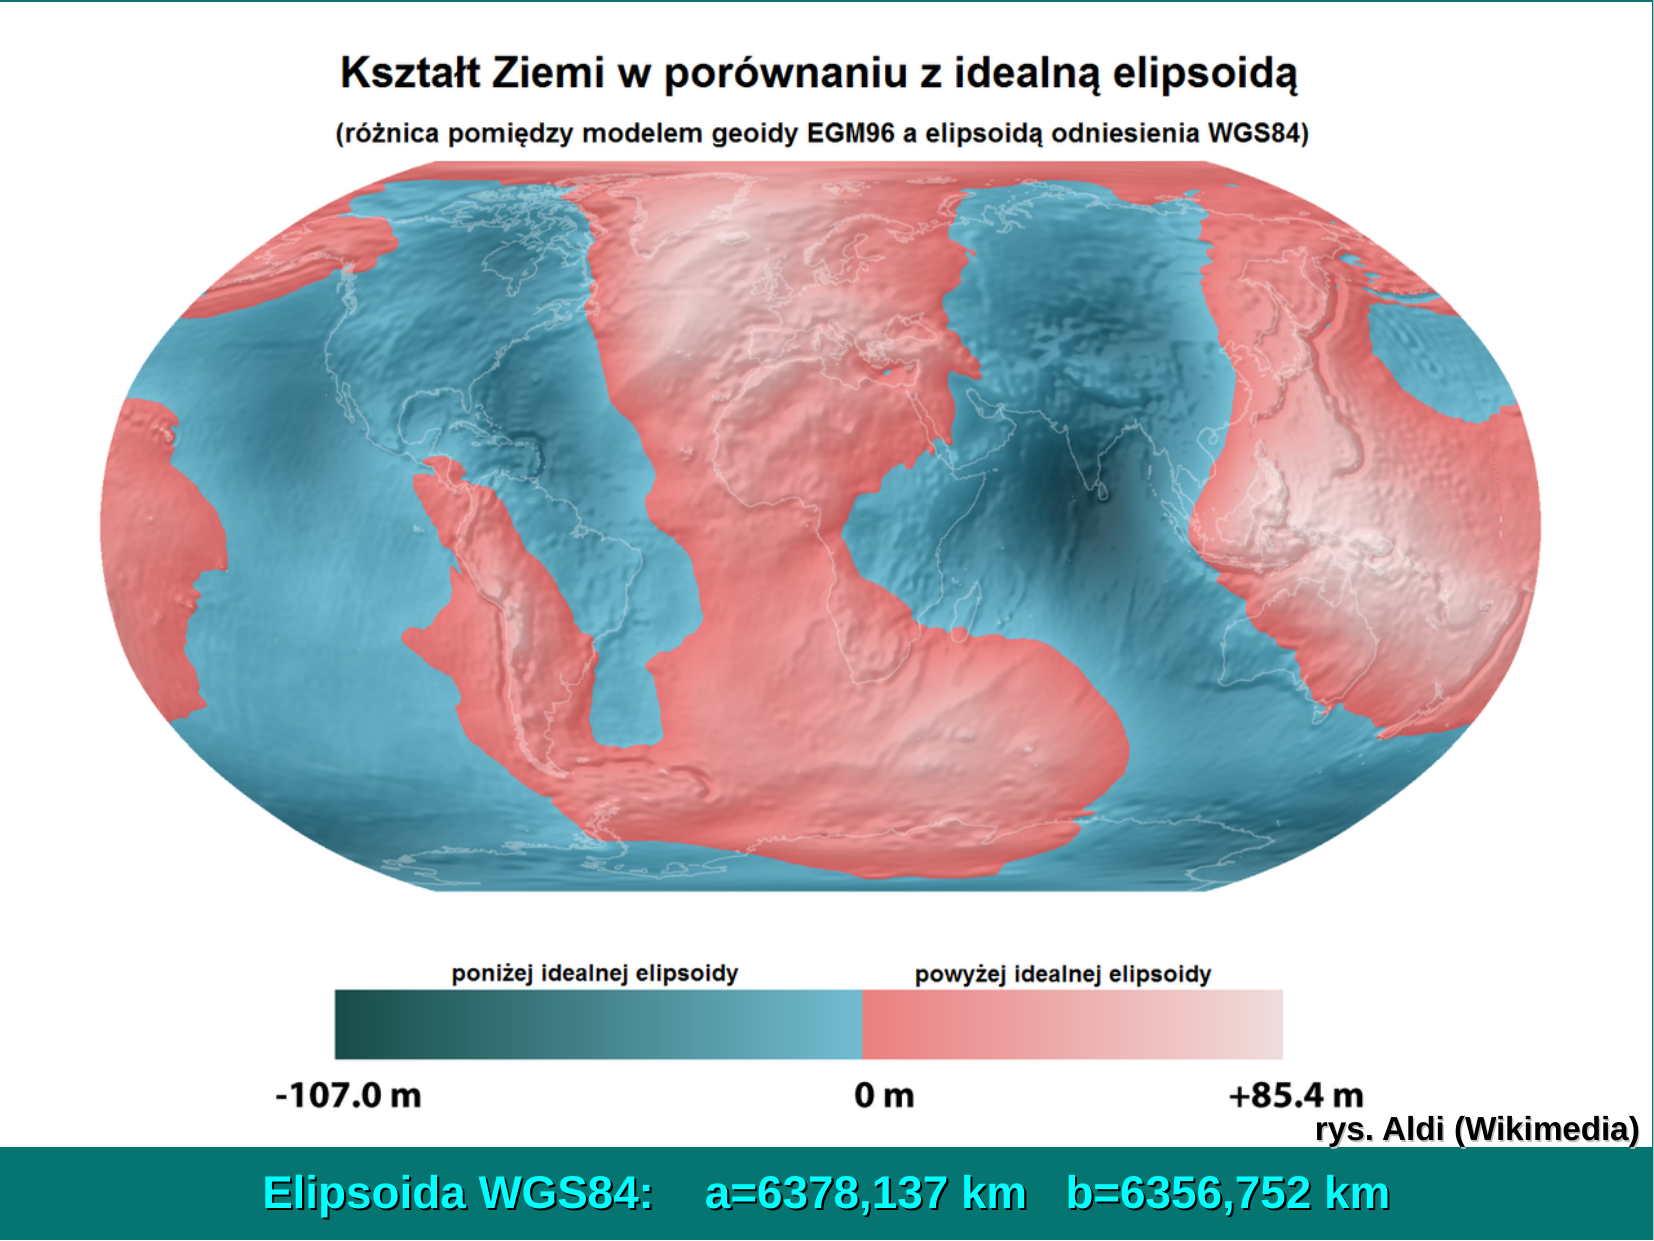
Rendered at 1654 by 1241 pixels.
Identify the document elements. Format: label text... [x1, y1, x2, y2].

text_box Elipsoida WGS84: a=6378,137 km b=6356,752 km [247, 1159, 1407, 1226]
picture [0, 2, 1652, 1147]
text_box rys. Aldi (Wikimedia) [1300, 1103, 1654, 1156]
